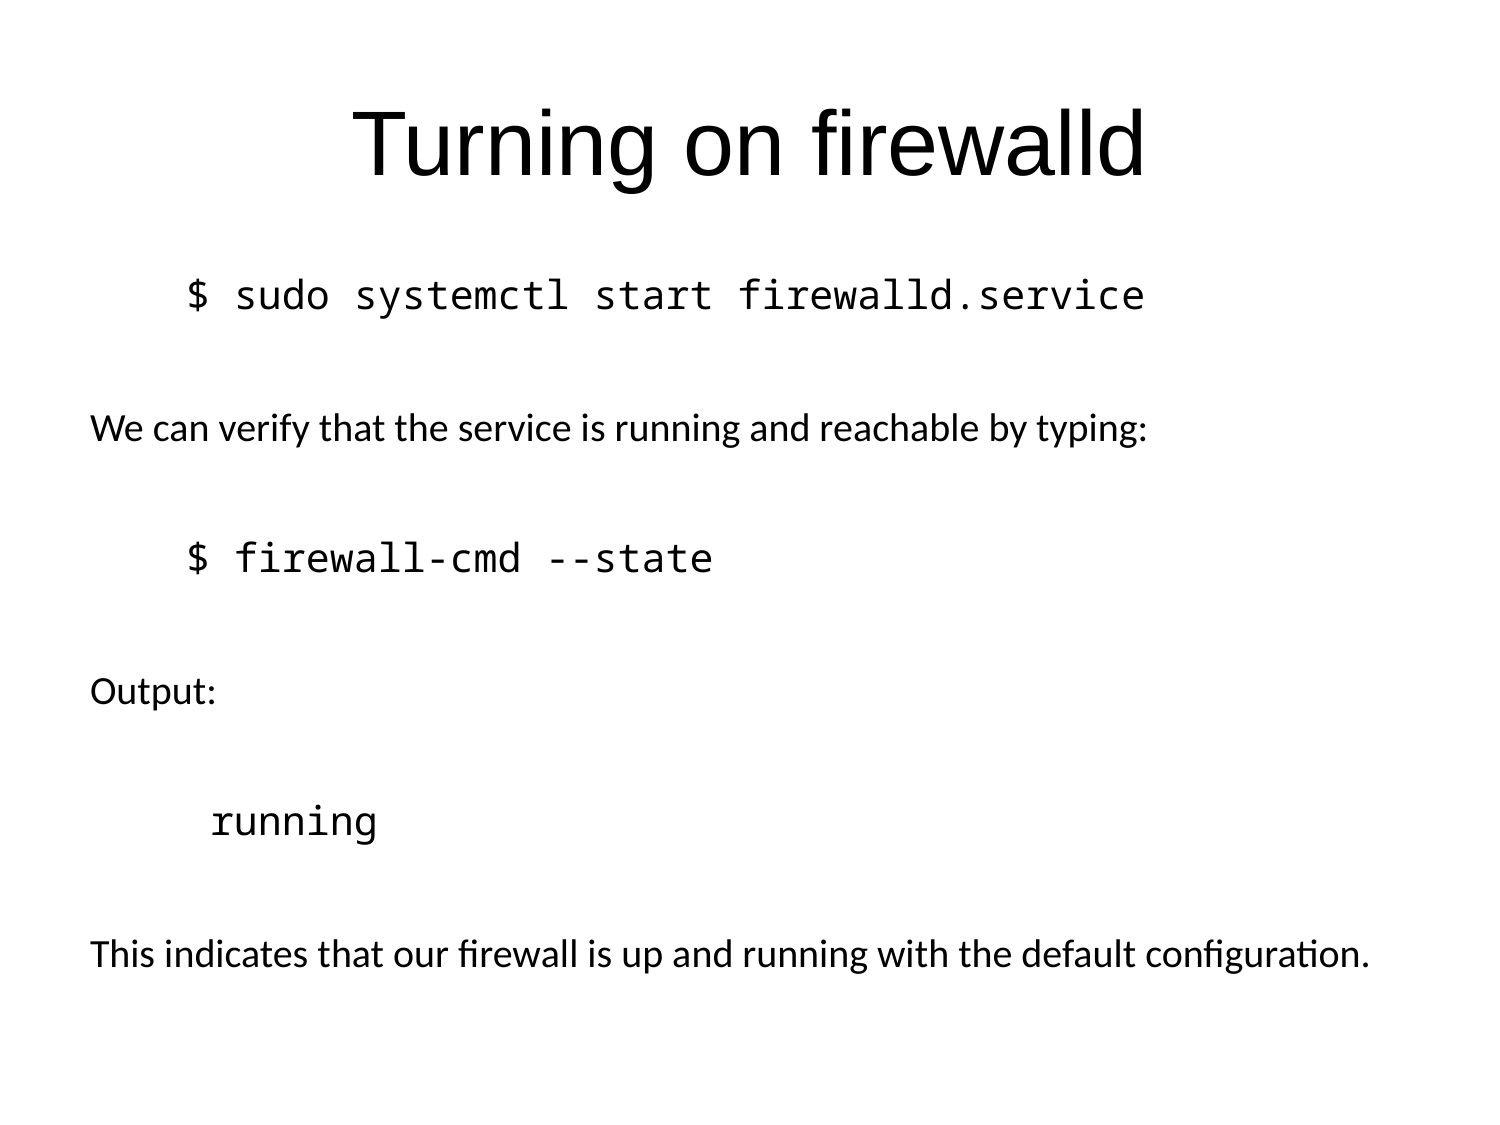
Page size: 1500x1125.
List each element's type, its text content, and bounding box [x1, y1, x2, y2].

list $ sudo systemctl start firewalld.service We can verify that the service is running and reachable by typing: $ firewall-cmd --state Output: running This indicates that our firewall is up and running with the default configuration. [75, 262, 1425, 1005]
title Turning on firewalld [75, 45, 1425, 233]
